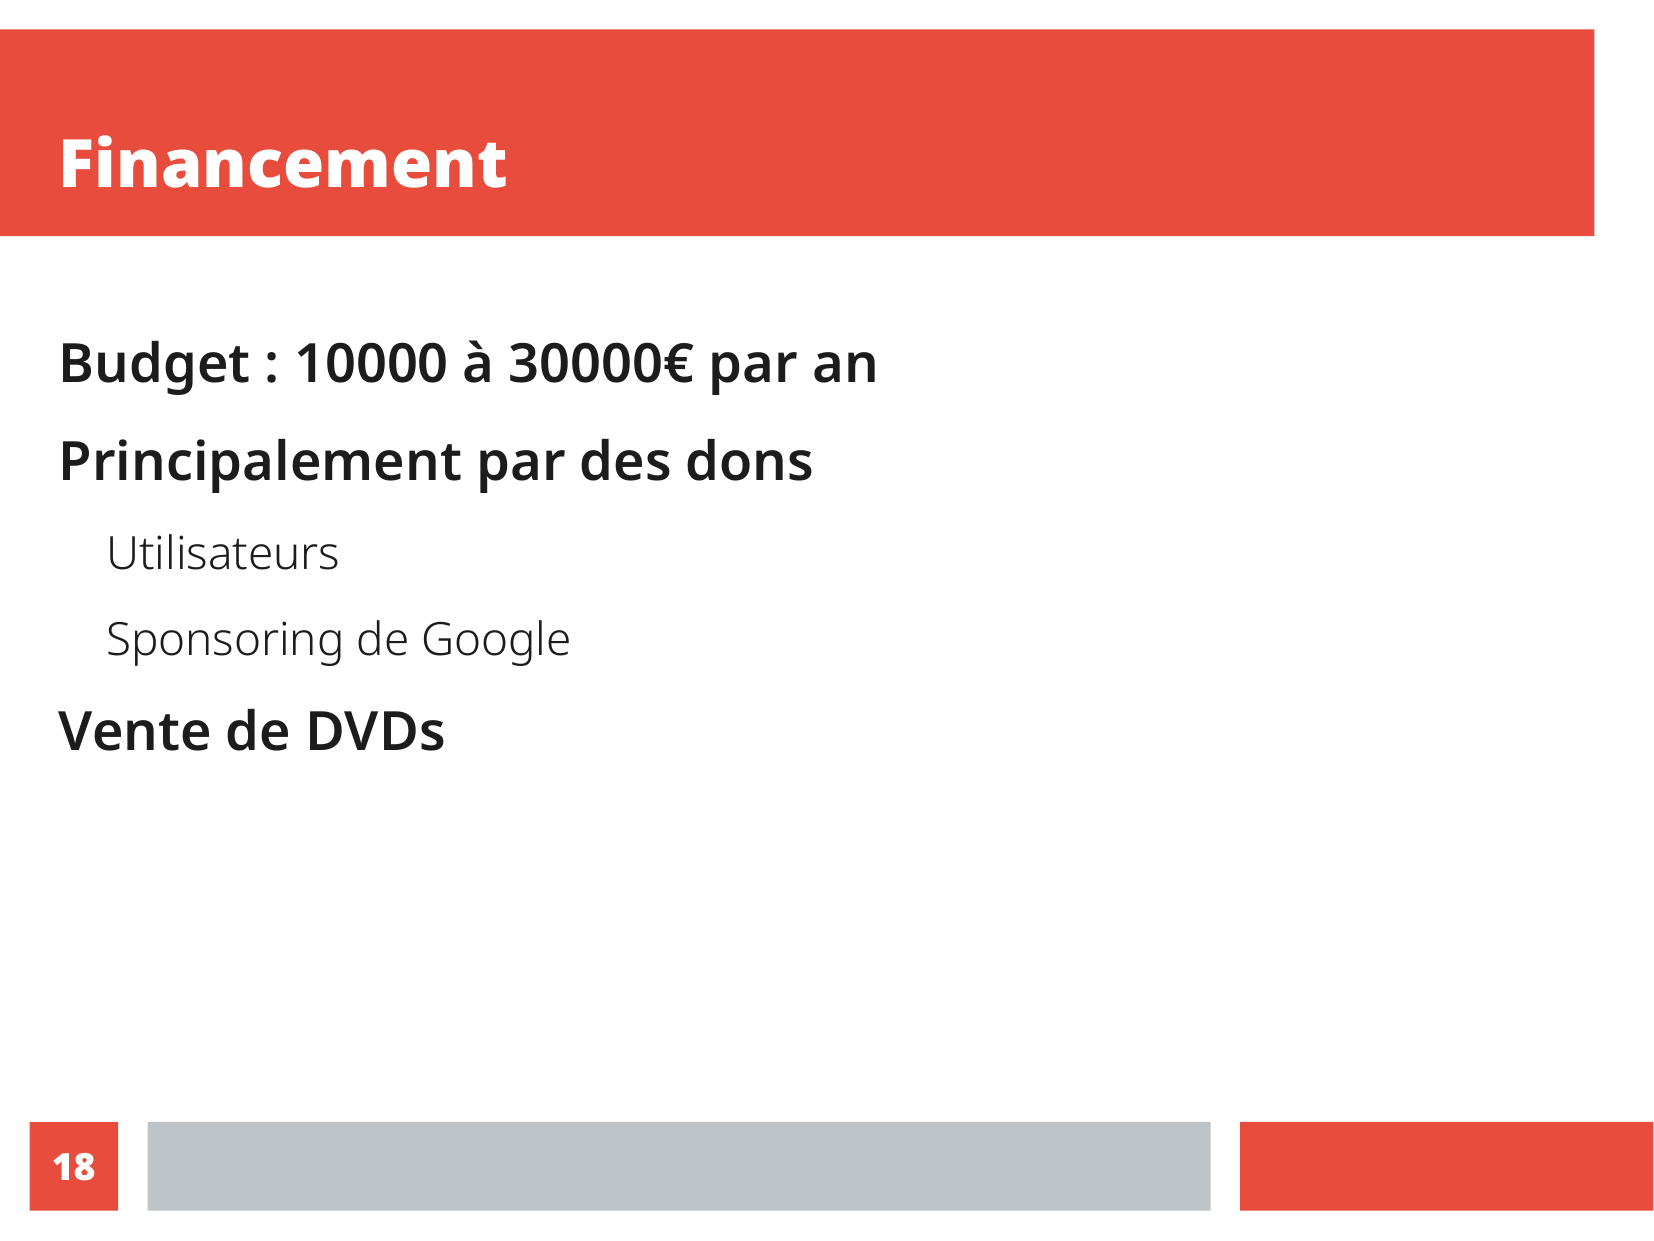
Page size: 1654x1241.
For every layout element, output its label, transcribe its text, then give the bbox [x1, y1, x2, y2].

title Financement [59, 59, 1595, 207]
list Budget : 10000 à 30000€ par an Principalement par des dons Utilisateurs Sponsoring de Google Vente de DVDs [59, 324, 1565, 1093]
